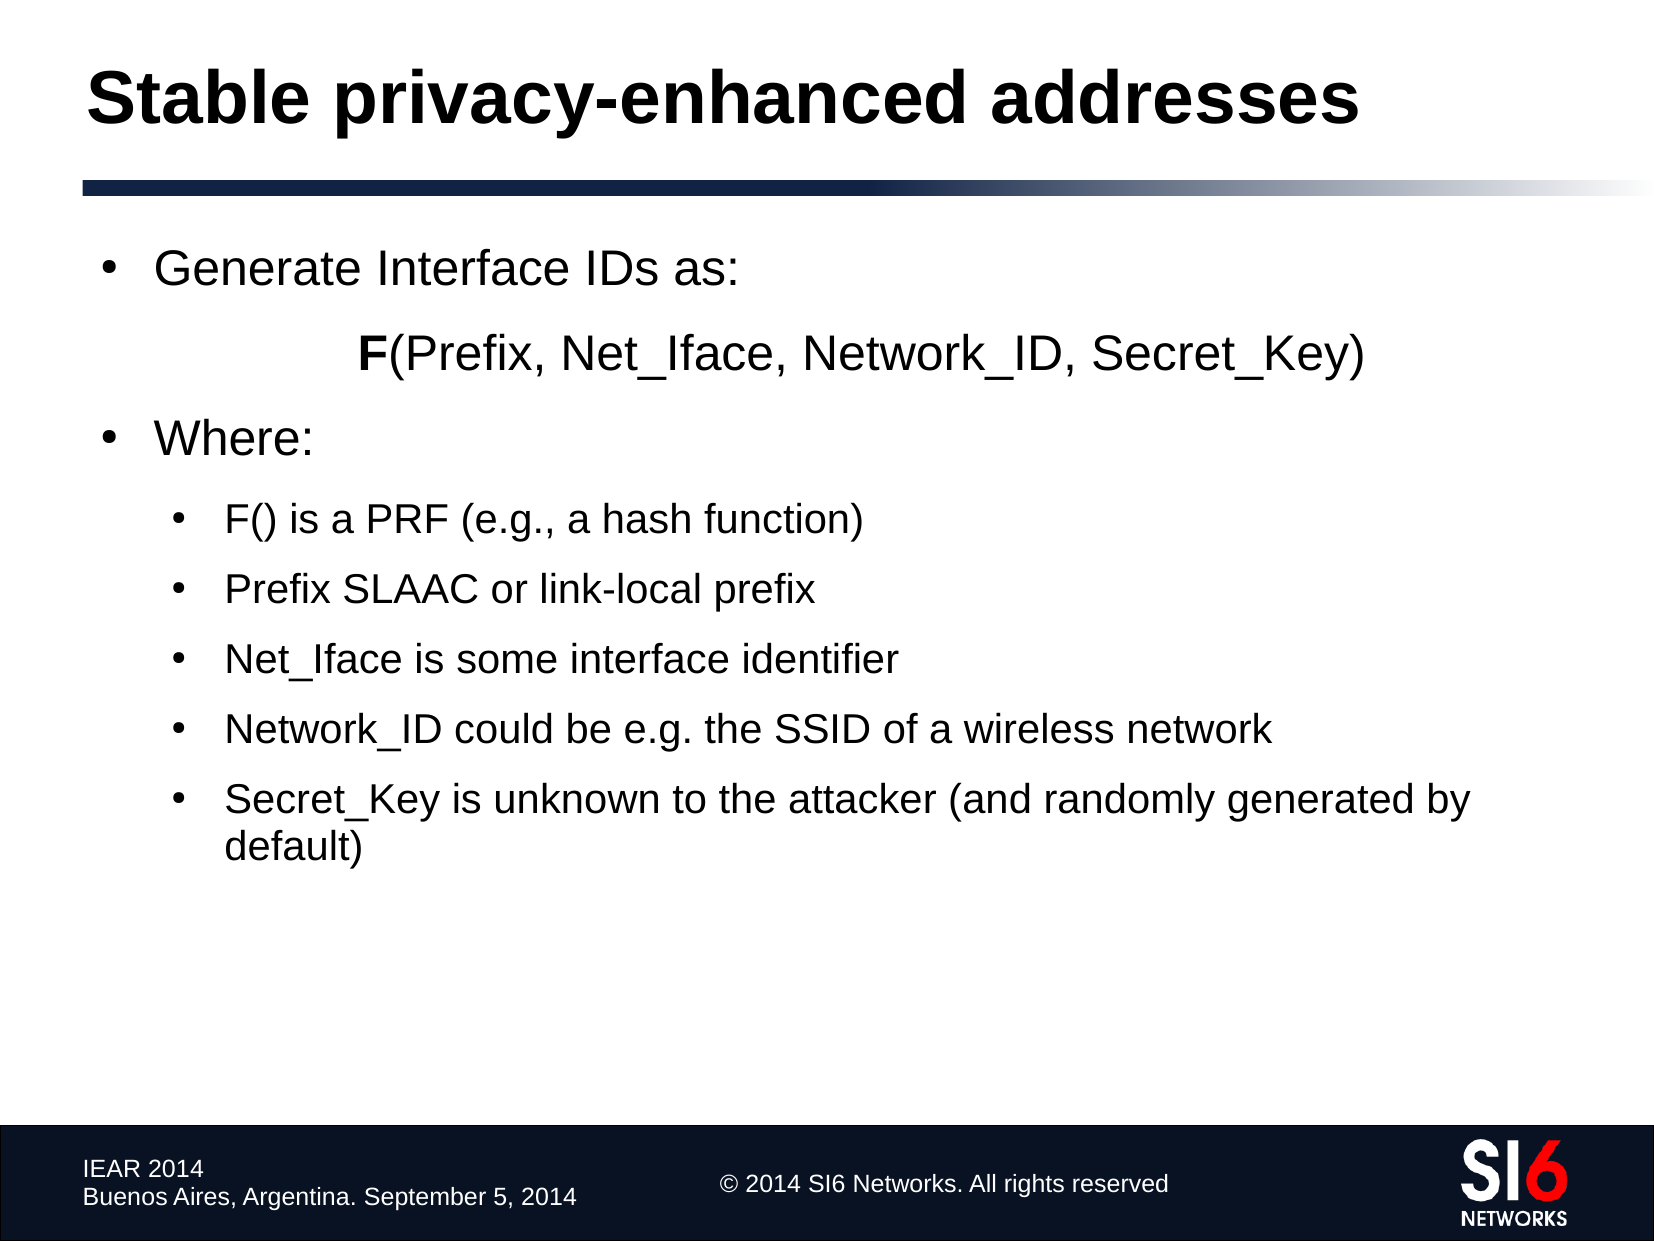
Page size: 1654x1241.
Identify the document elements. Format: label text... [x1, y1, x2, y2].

list Generate Interface IDs as: F(Prefix, Net_Iface, Network_ID, Secret_Key) Where: F() is a PRF (e.g., a hash function) Prefix SLAAC or link-local prefix Net_Iface is some interface identifier Network_ID could be e.g. the SSID of a wireless network Secret_Key is unknown to the attacker (and randomly generated by default) [82, 240, 1571, 1059]
title Stable privacy-enhanced addresses [86, 30, 1576, 166]
picture [1461, 1139, 1567, 1226]
